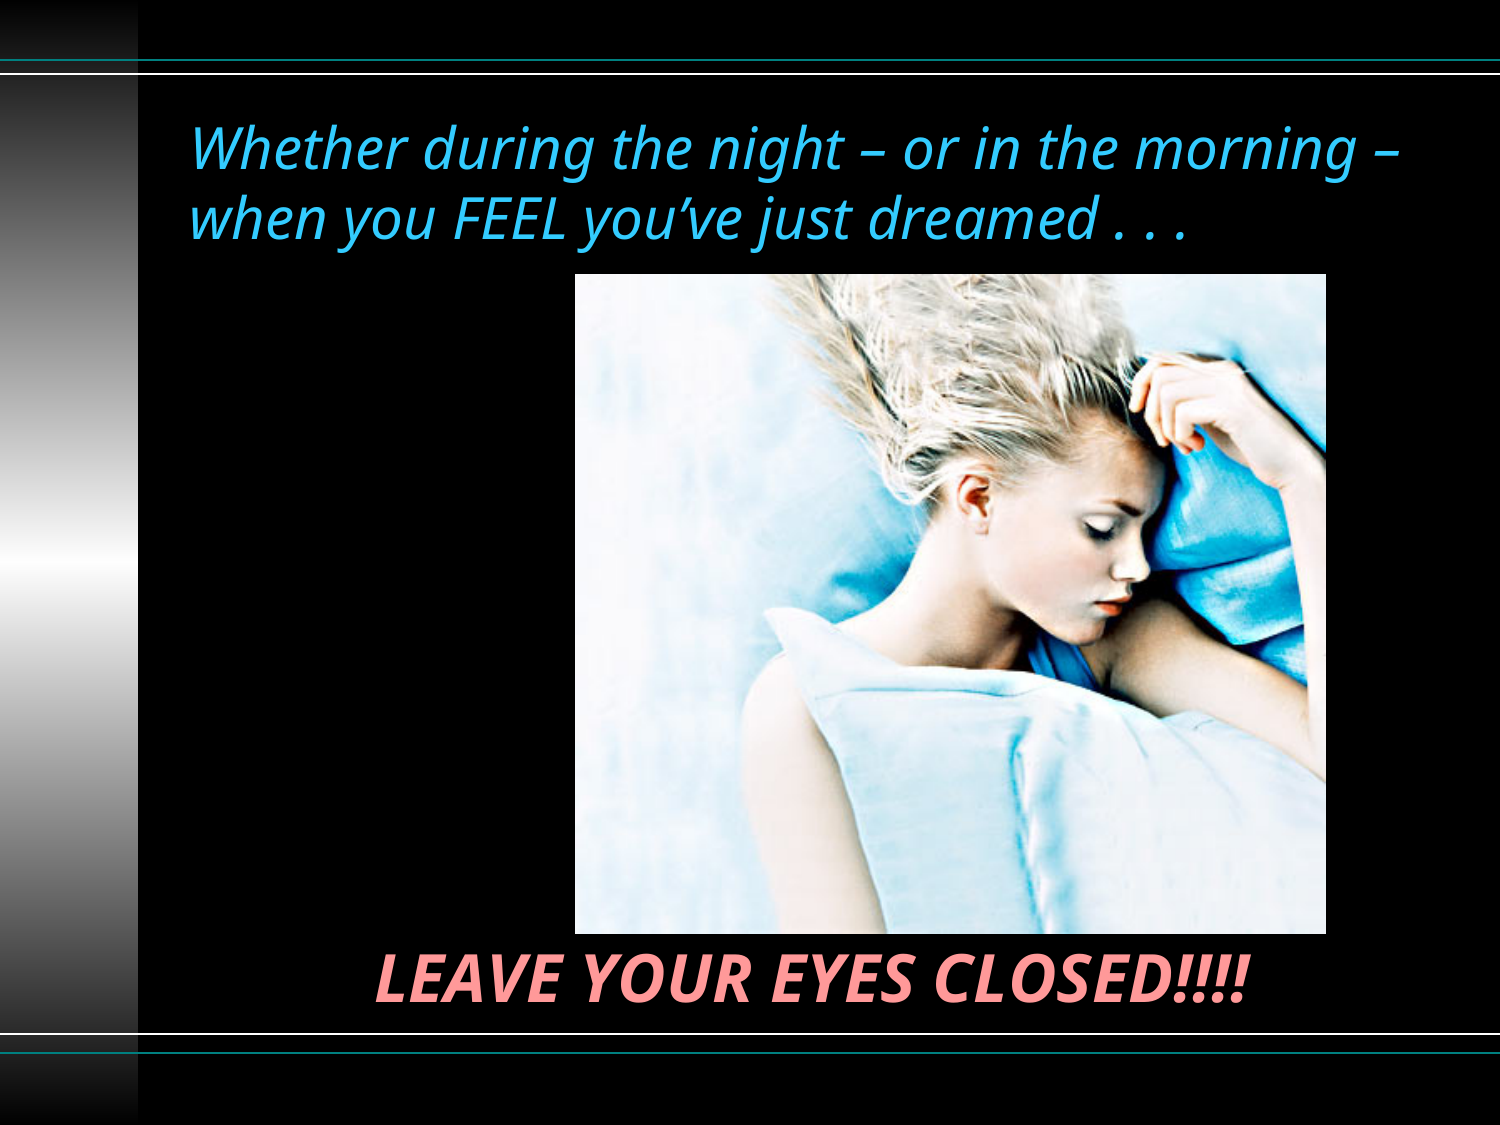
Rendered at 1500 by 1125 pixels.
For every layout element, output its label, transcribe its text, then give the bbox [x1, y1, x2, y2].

picture [575, 274, 1326, 934]
list LEAVE YOUR EYES CLOSED!!!! [174, 937, 1450, 1026]
title Whether during the night – or in the morning – when you FEEL you’ve just dreamed . . . [174, 87, 1450, 275]
